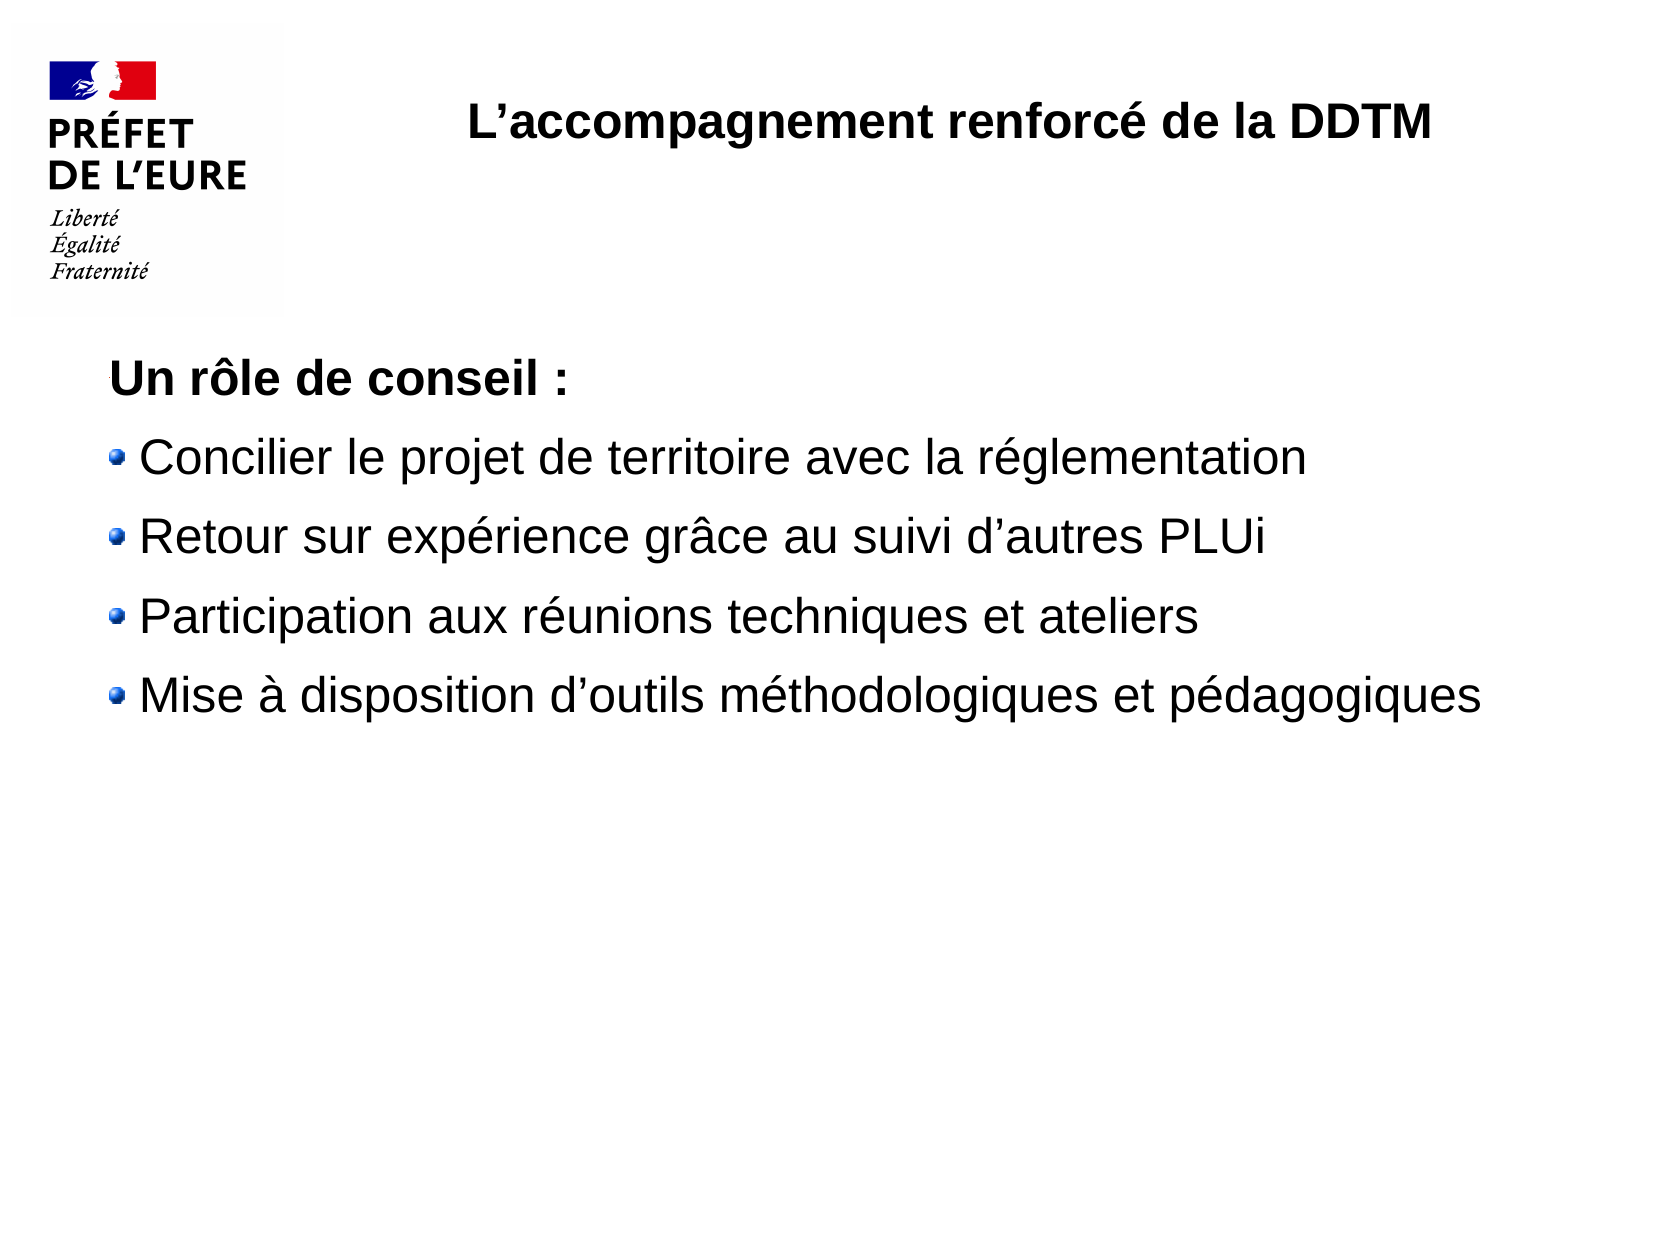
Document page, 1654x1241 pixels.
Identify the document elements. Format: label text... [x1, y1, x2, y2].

text_box Un rôle de conseil : Concilier le projet de territoire avec la réglementation Retour sur expérience grâce au suivi d’autres PLUi Participation aux réunions techniques et ateliers Mise à disposition d’outils méthodologiques et pédagogiques [94, 342, 1560, 898]
picture [11, 23, 284, 317]
text_box L’accompagnement renforcé de la DDTM [342, 86, 1560, 213]
